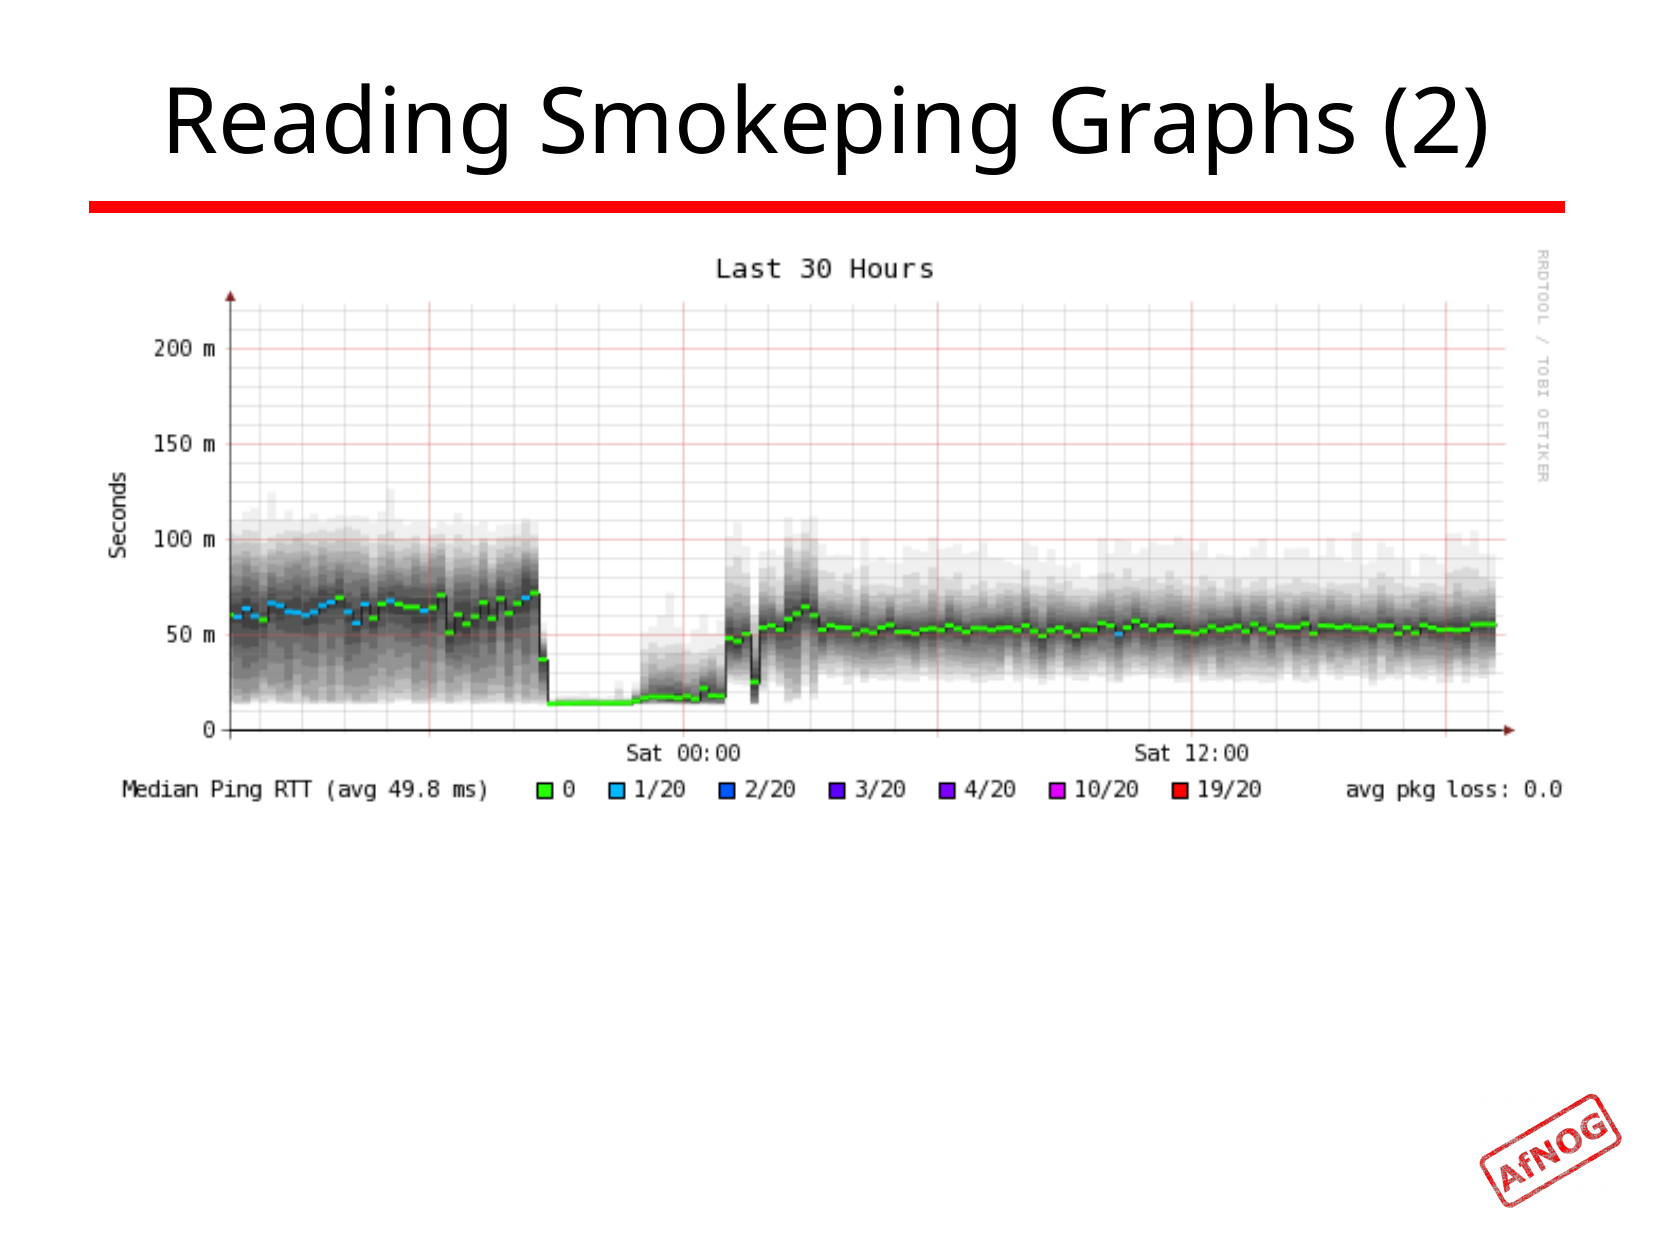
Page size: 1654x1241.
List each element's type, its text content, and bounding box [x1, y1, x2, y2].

title Reading Smokeping Graphs (2) [88, 29, 1565, 207]
chart [82, 236, 1571, 1123]
picture [88, 236, 1564, 857]
picture [1476, 1090, 1625, 1211]
